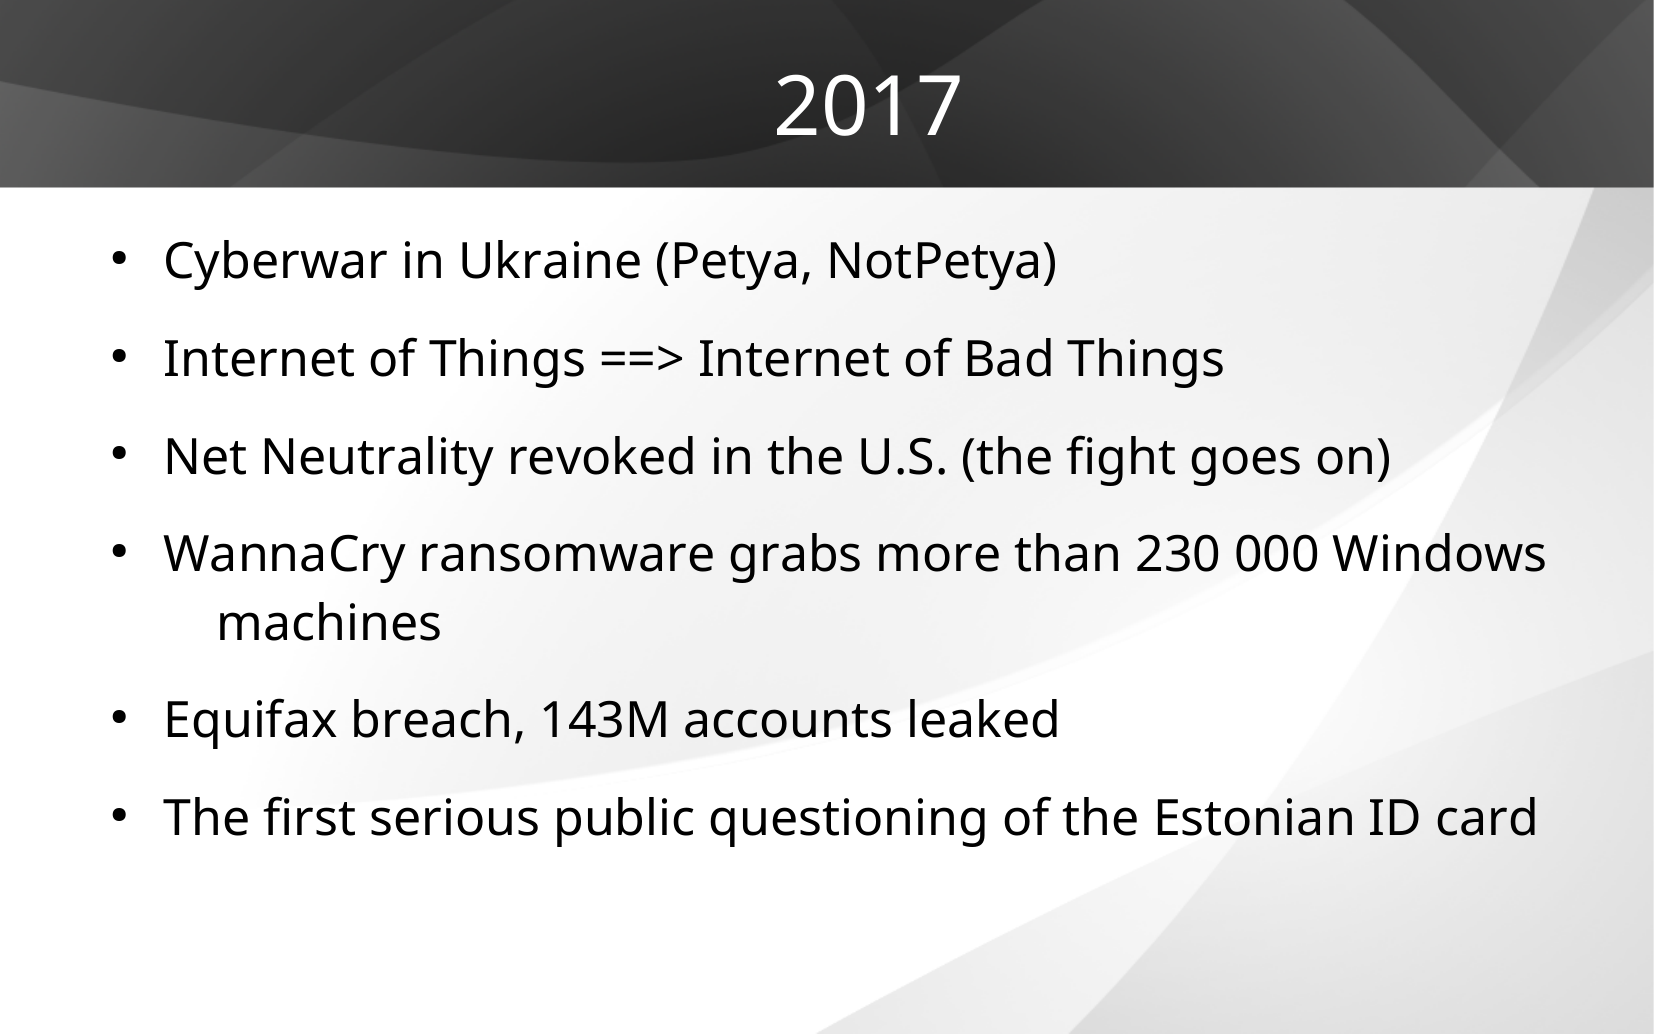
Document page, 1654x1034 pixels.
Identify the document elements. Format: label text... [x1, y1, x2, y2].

list Cyberwar in Ukraine (Petya, NotPetya) Internet of Things ==> Internet of Bad Things Net Neutrality revoked in the U.S. (the fight goes on) WannaCry ransomware grabs more than 230 000 Windows machines Equifax breach, 143M accounts leaked The first serious public questioning of the Estonian ID card [75, 225, 1613, 1013]
title 2017 [124, 0, 1613, 208]
picture [0, 0, 1654, 1034]
